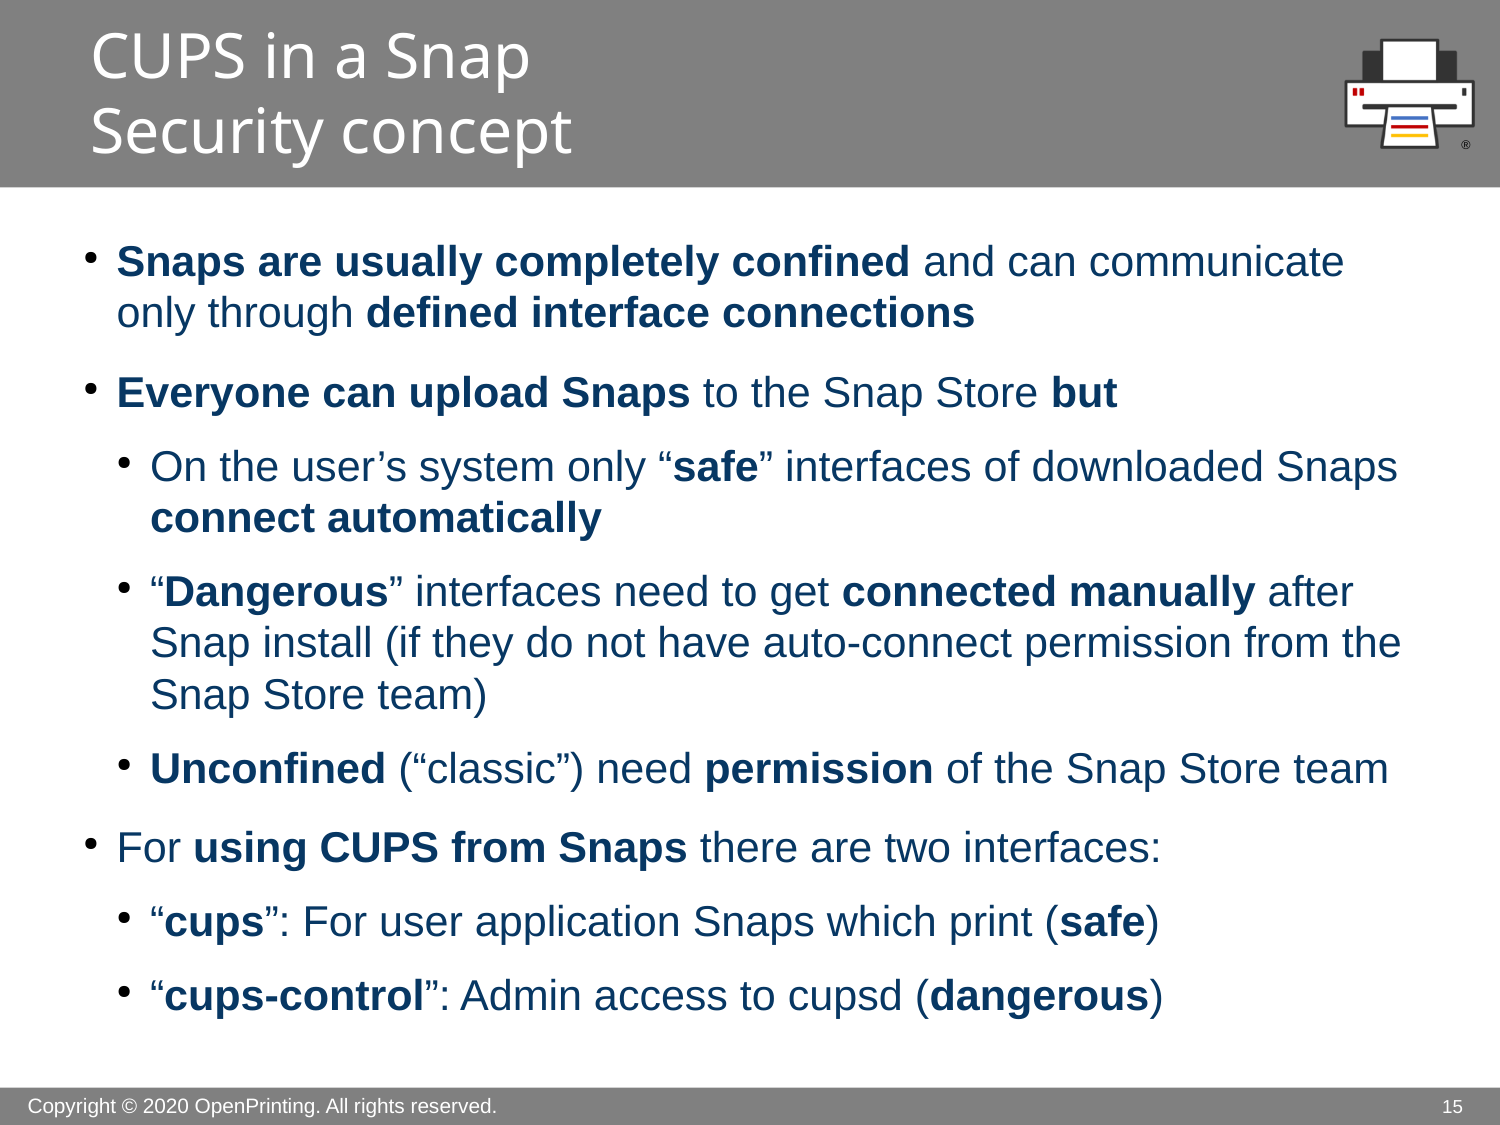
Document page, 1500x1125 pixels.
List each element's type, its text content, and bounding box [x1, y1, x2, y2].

title CUPS in a Snap Security concept [75, 7, 1317, 175]
list Snaps are usually completely confined and can communicate only through defined interface connections Everyone can upload Snaps to the Snap Store but On the user’s system only “safe” interfaces of downloaded Snaps connect automatically “Dangerous” interfaces need to get connected manually after Snap install (if they do not have auto-connect permission from the Snap Store team) Unconfined (“classic”) need permission of the Snap Store team For using CUPS from Snaps there are two interfaces: “cups”: For user application Snaps which print (safe) “cups-control”: Admin access to cupsd (dangerous) [75, 224, 1425, 1067]
slide_number <number> [1405, 1087, 1500, 1125]
picture [1339, 33, 1480, 154]
